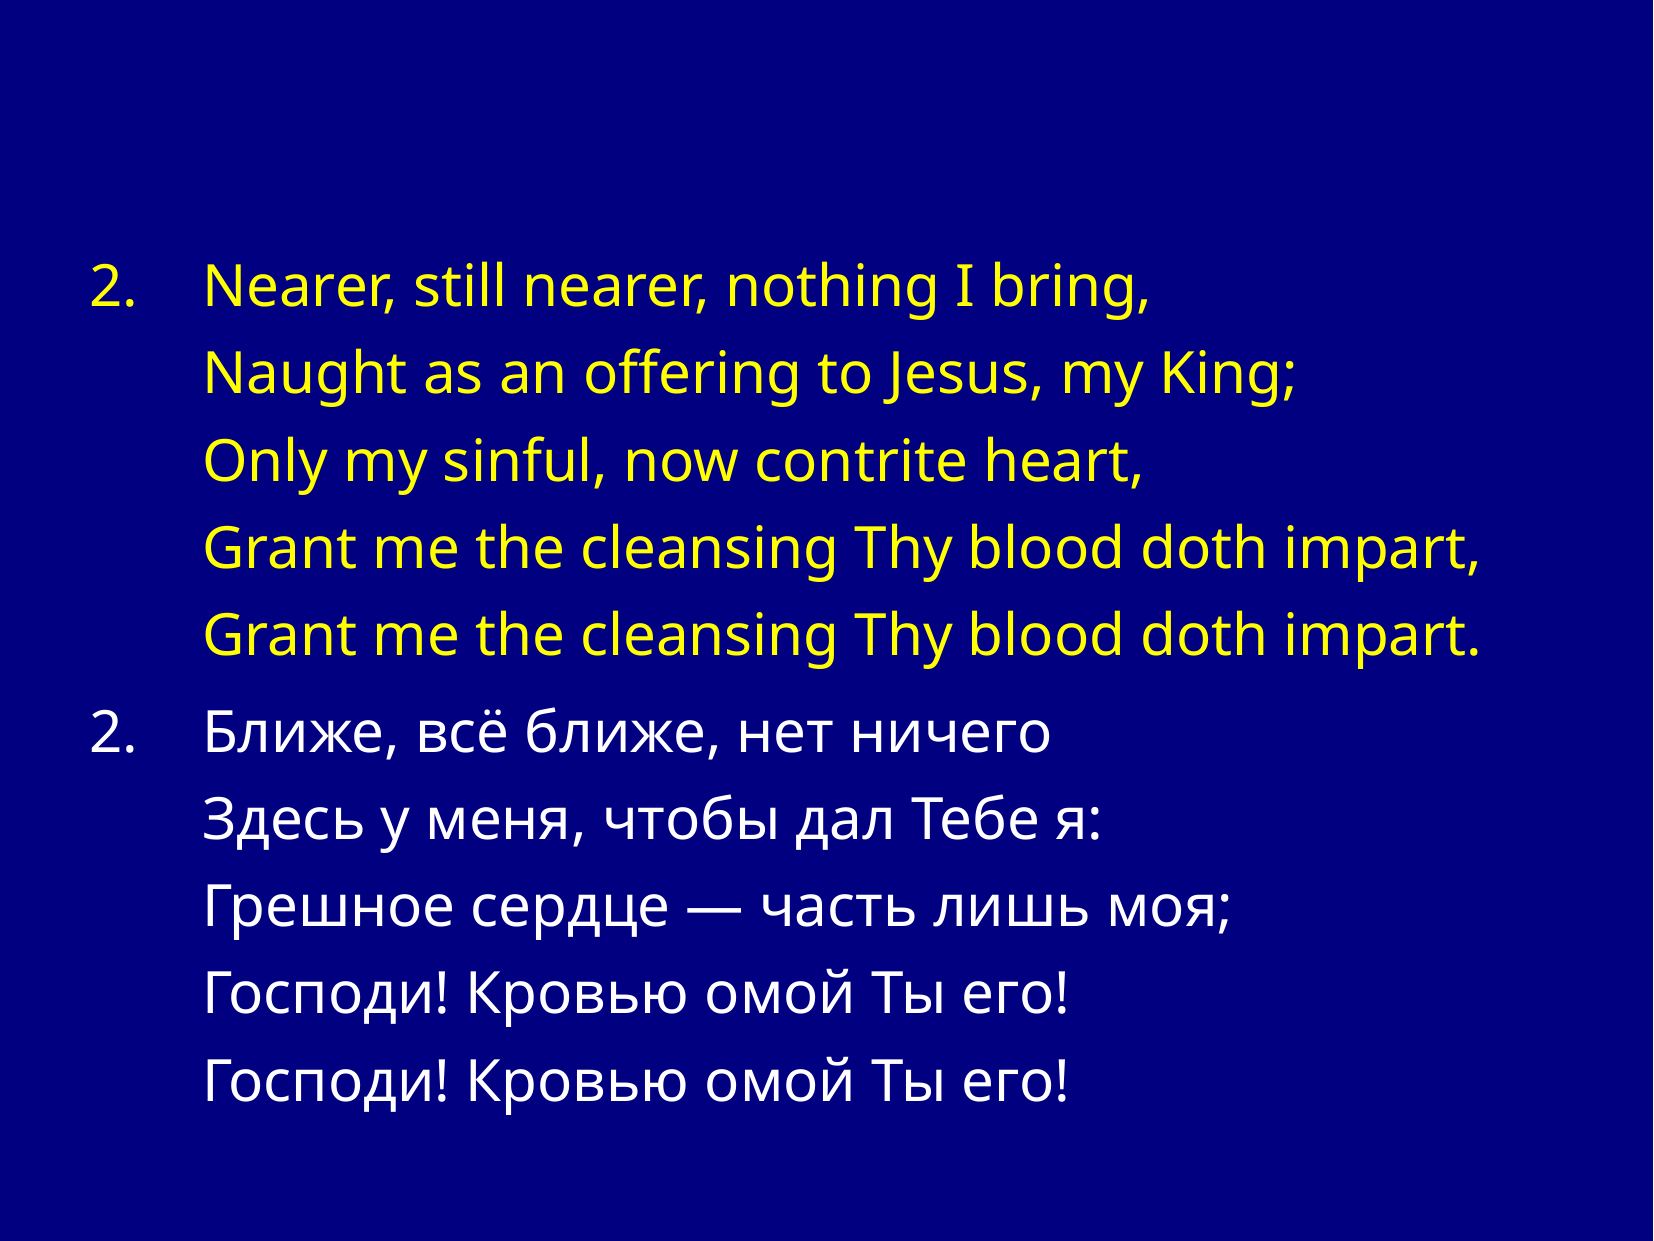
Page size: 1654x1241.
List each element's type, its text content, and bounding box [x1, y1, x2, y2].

text_box 2. Nearer, still nearer, nothing I bring, Naught as an offering to Jesus, my King; Only my sinful, now contrite heart, Grant me the cleansing Thy blood doth impart, Grant me the cleansing Thy blood doth impart. [75, 150, 1653, 638]
text_box 2. Ближе, всё ближе, нет ничего Здесь у меня, чтобы дал Тебе я: Грешное сердце — часть лишь моя; Господи! Кровью омой Ты его! Господи! Кровью омой Ты его! [75, 675, 1576, 1163]
